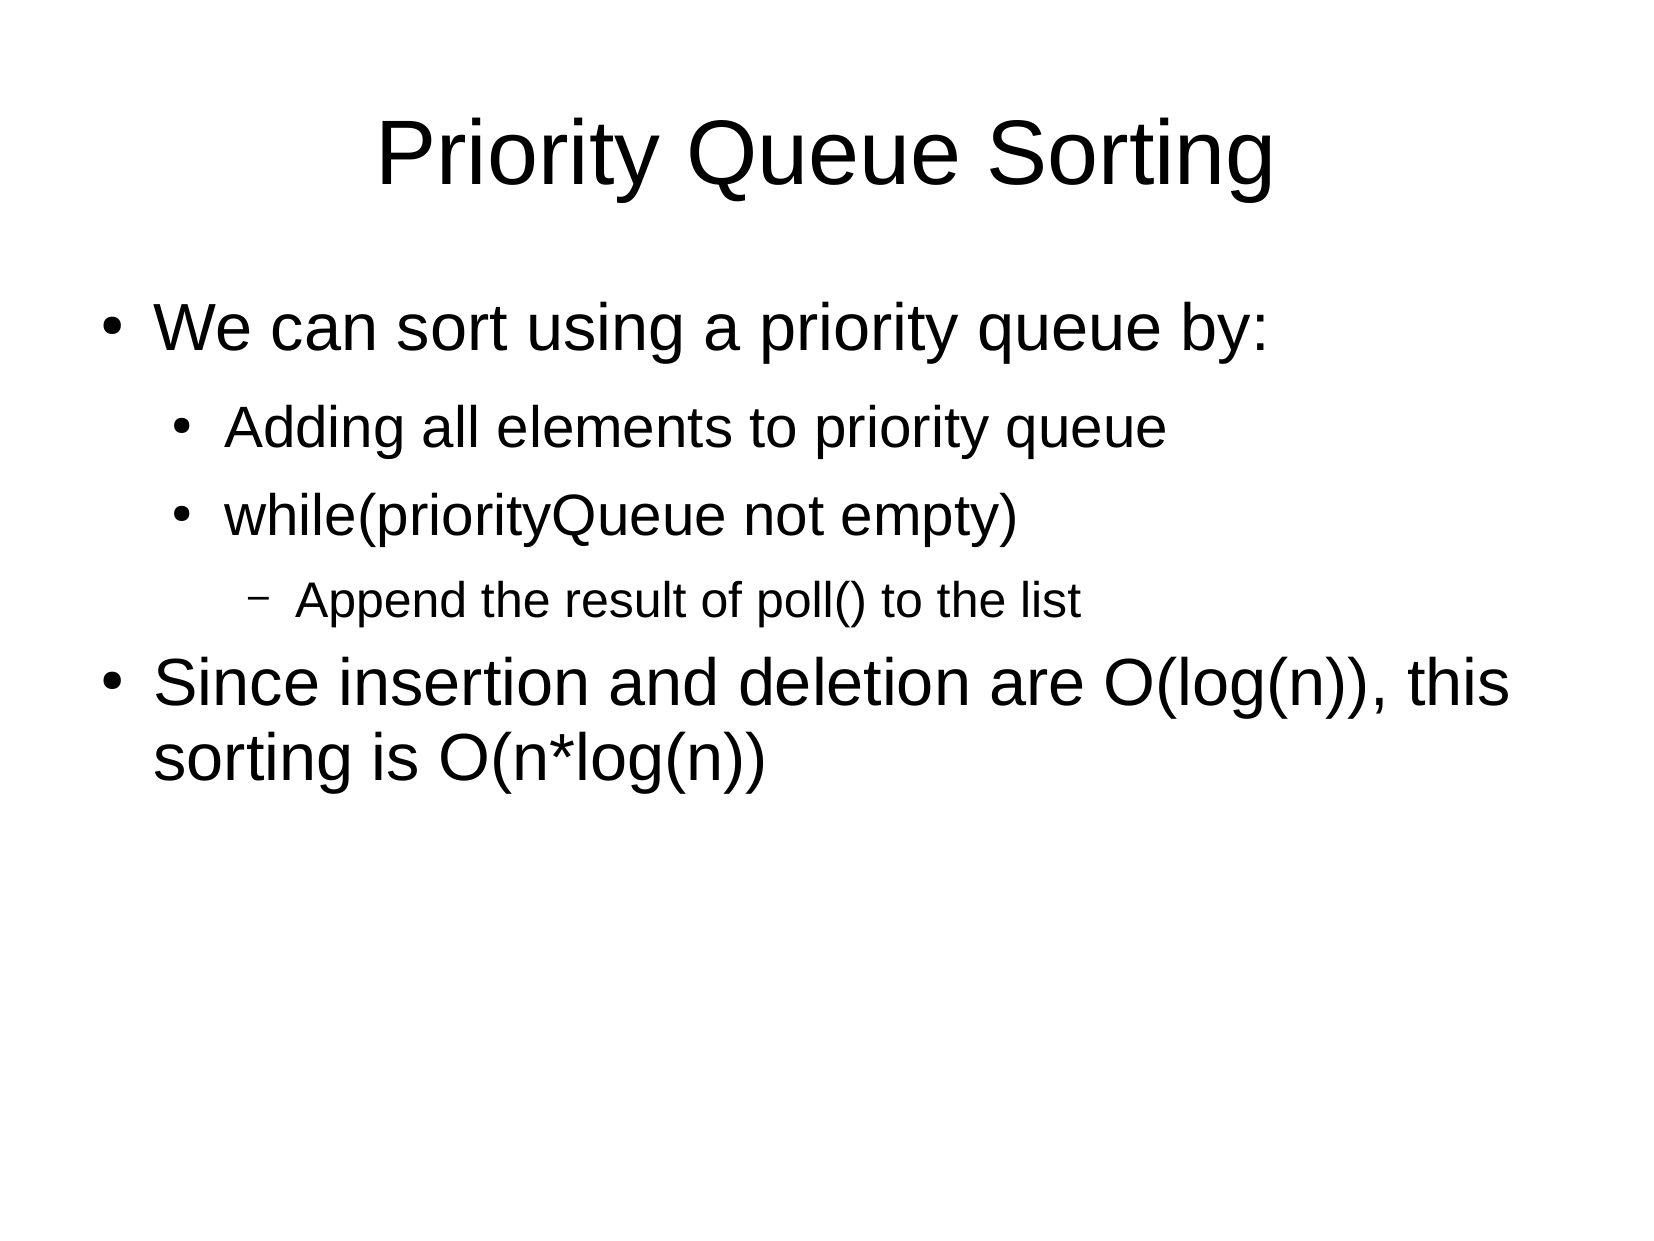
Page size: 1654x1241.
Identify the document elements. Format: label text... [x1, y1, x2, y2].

title Priority Queue Sorting [82, 49, 1571, 257]
list We can sort using a priority queue by: Adding all elements to priority queue while(priorityQueue not empty) Append the result of poll() to the list Since insertion and deletion are O(log(n)), this sorting is O(n*log(n)) [82, 290, 1571, 1094]
